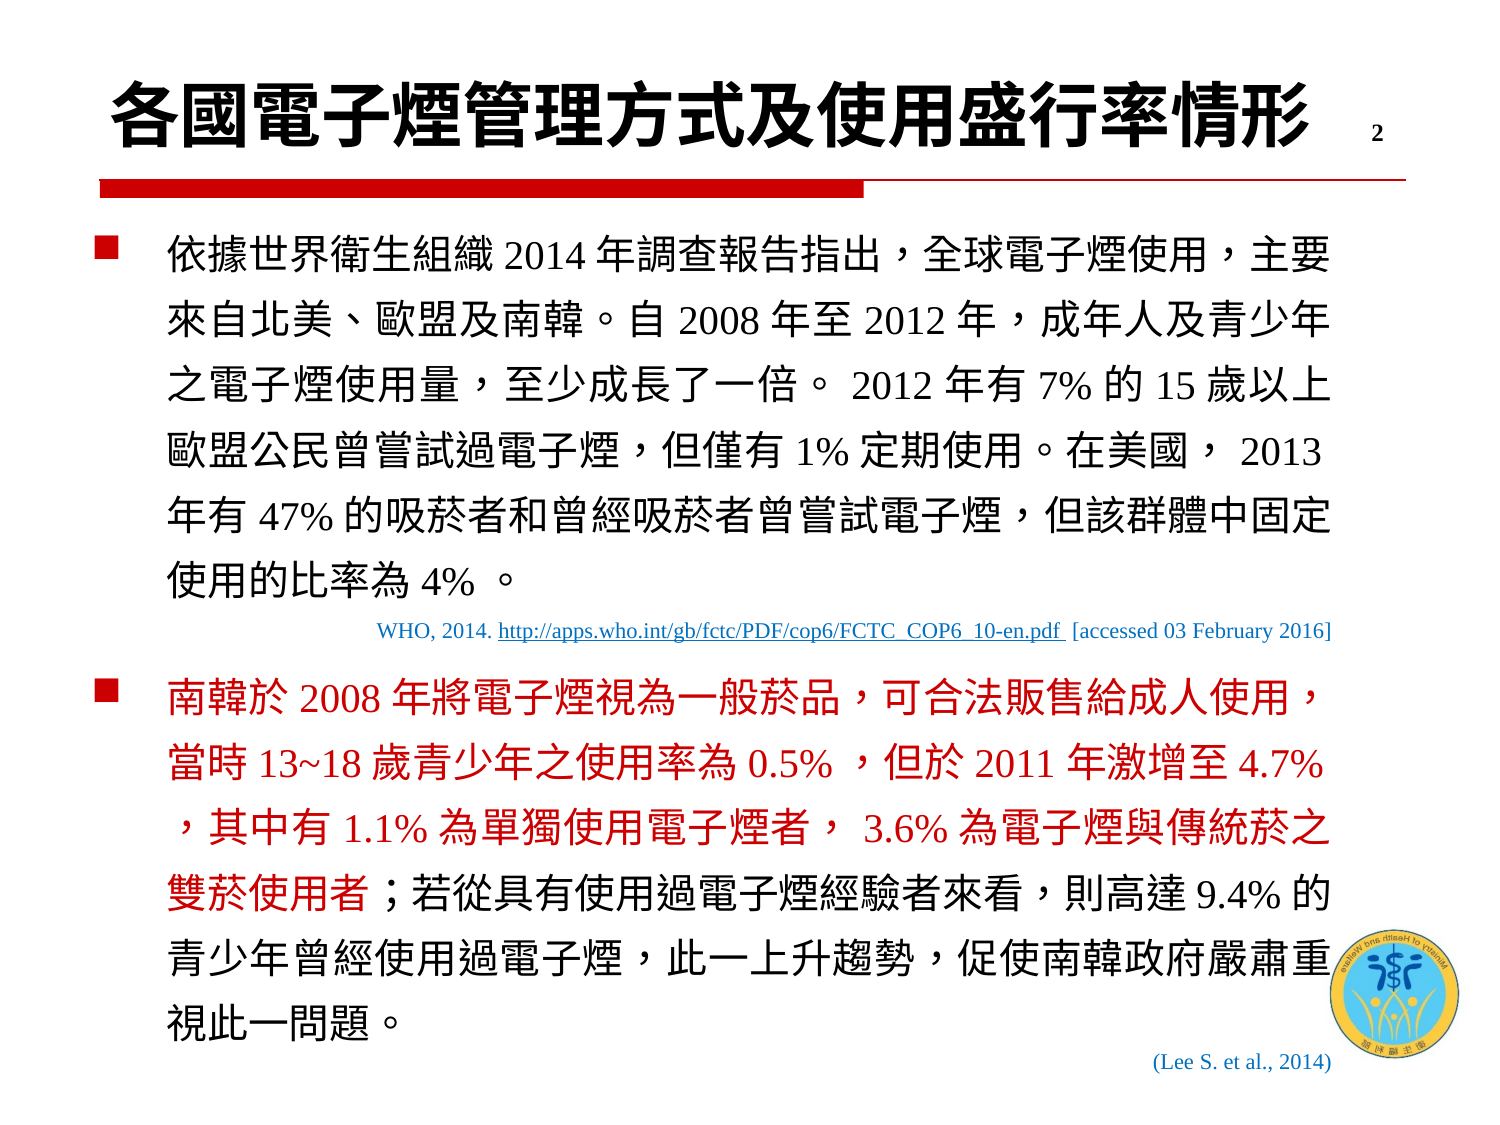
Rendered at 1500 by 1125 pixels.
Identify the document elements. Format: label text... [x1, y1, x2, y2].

list 依據世界衛生組織2014年調查報告指出，全球電子煙使用，主要來自北美、歐盟及南韓。自2008年至2012年，成年人及青少年之電子煙使用量，至少成長了一倍。2012年有7%的15歲以上歐盟公民曾嘗試過電子煙，但僅有1%定期使用。在美國，2013年有47%的吸菸者和曾經吸菸者曾嘗試電子煙，但該群體中固定使用的比率為4%。 WHO, 2014. http://apps.who.int/gb/fctc/PDF/cop6/FCTC_COP6_10-en.pdf [accessed 03 February 2016] 南韓於2008年將電子煙視為一般菸品，可合法販售給成人使用，當時13~18歲青少年之使用率為0.5%，但於2011年激增至4.7%，其中有1.1%為單獨使用電子煙者，3.6%為電子煙與傳統菸之雙菸使用者；若從具有使用過電子煙經驗者來看，則高達9.4%的青少年曾經使用過電子煙，此一上升趨勢，促使南韓政府嚴肅重視此一問題。 (Lee S. et al., 2014) [76, 204, 1347, 1088]
title 各國電子煙管理方式及使用盛行率情形 2 [94, 50, 1407, 164]
picture [1347, 927, 1468, 1061]
